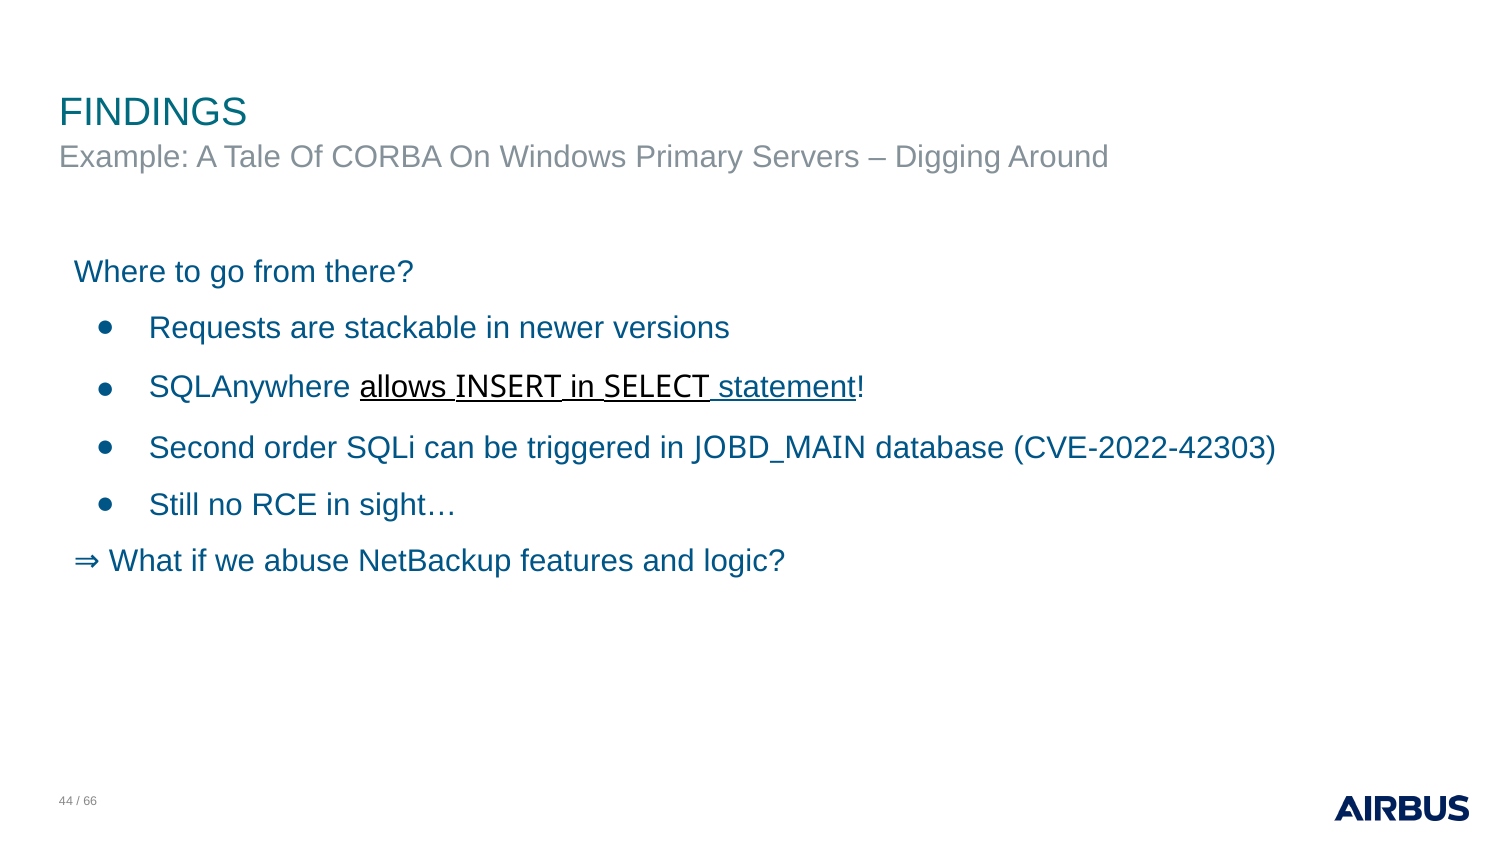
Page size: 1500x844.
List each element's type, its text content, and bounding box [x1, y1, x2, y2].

picture [1334, 795, 1469, 821]
text_box Where to go from there? Requests are stackable in newer versions SQLAnywhere allows INSERT in SELECT statement! Second order SQLi can be triggered in JOBD_MAIN database (CVE-2022-42303) Still no RCE in sight… ⇒ What if we abuse NetBackup features and logic? [58, 217, 1435, 593]
title FINDINGS Example: A Tale Of CORBA On Windows Primary Servers – Digging Around [58, 80, 1441, 192]
